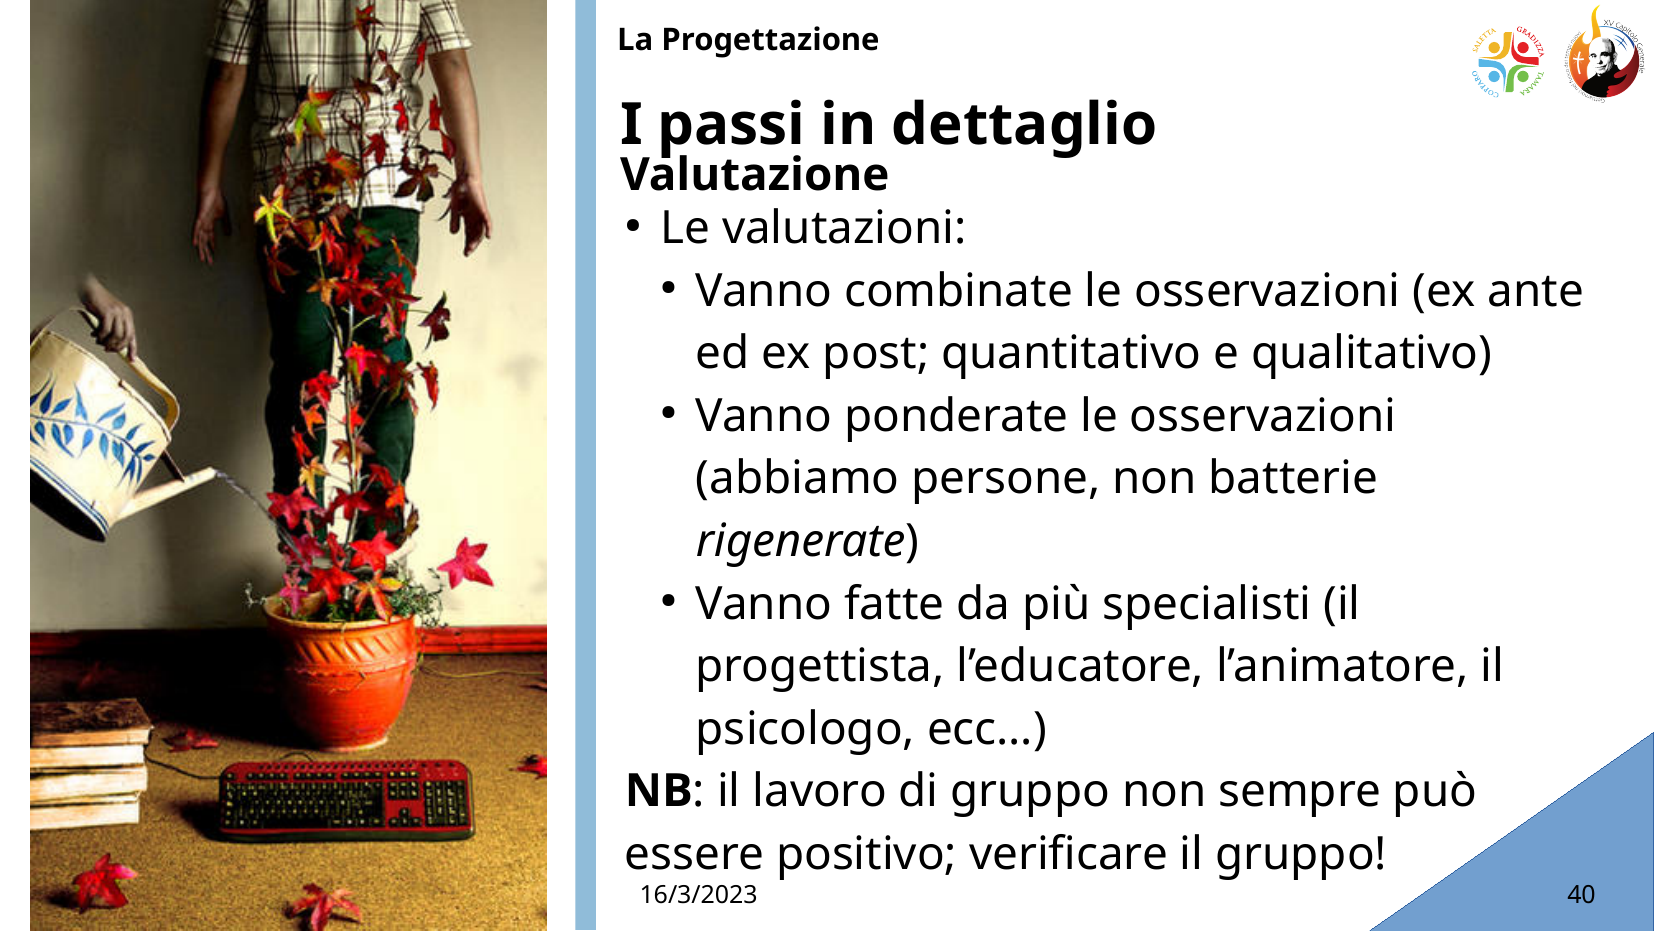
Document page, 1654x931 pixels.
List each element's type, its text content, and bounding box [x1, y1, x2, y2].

picture [1563, 4, 1646, 103]
text_box La Progettazione [602, 9, 1335, 63]
title I passi in dettaglio [620, 82, 1617, 154]
picture [30, 0, 547, 931]
title Valutazione [620, 154, 1617, 189]
subtitle Le valutazioni: Vanno combinate le osservazioni (ex ante ed ex post; quantitativo e qualitativo) Vanno ponderate le osservazioni (abbiamo persone, non batterie rigenerate) Vanno fatte da più specialisti (il progettista, l’educatore, l’animatore, il psicologo, ecc…) NB: il lavoro di gruppo non sempre può essere positivo; verificare il gruppo! [624, 194, 1602, 891]
